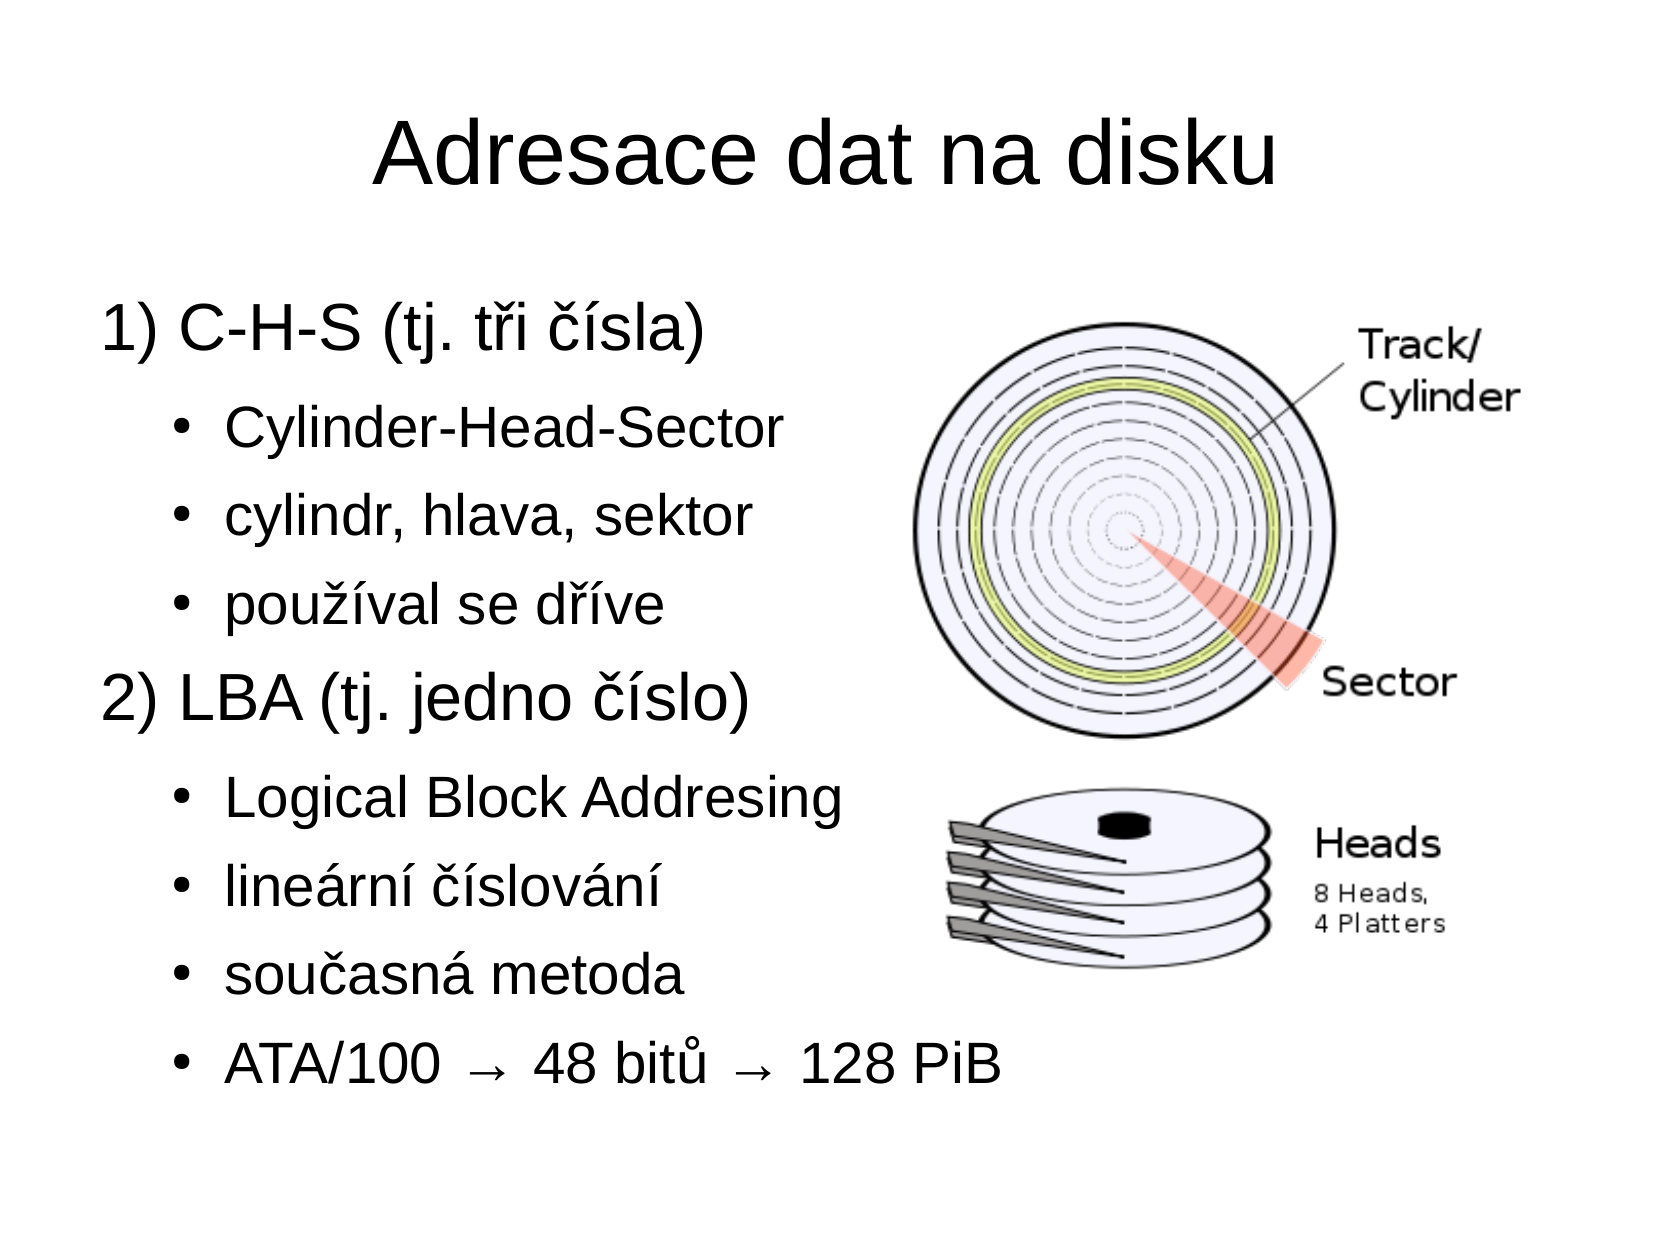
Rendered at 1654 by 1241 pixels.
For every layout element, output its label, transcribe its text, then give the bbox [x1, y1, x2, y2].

picture [856, 250, 1595, 1034]
list C-H-S (tj. tři čísla) Cylinder-Head-Sector cylindr, hlava, sektor používal se dříve LBA (tj. jedno číslo) Logical Block Addresing lineární číslování současná metoda ATA/100 → 48 bitů → 128 PiB [82, 290, 1571, 1096]
title Adresace dat na disku [82, 56, 1571, 250]
